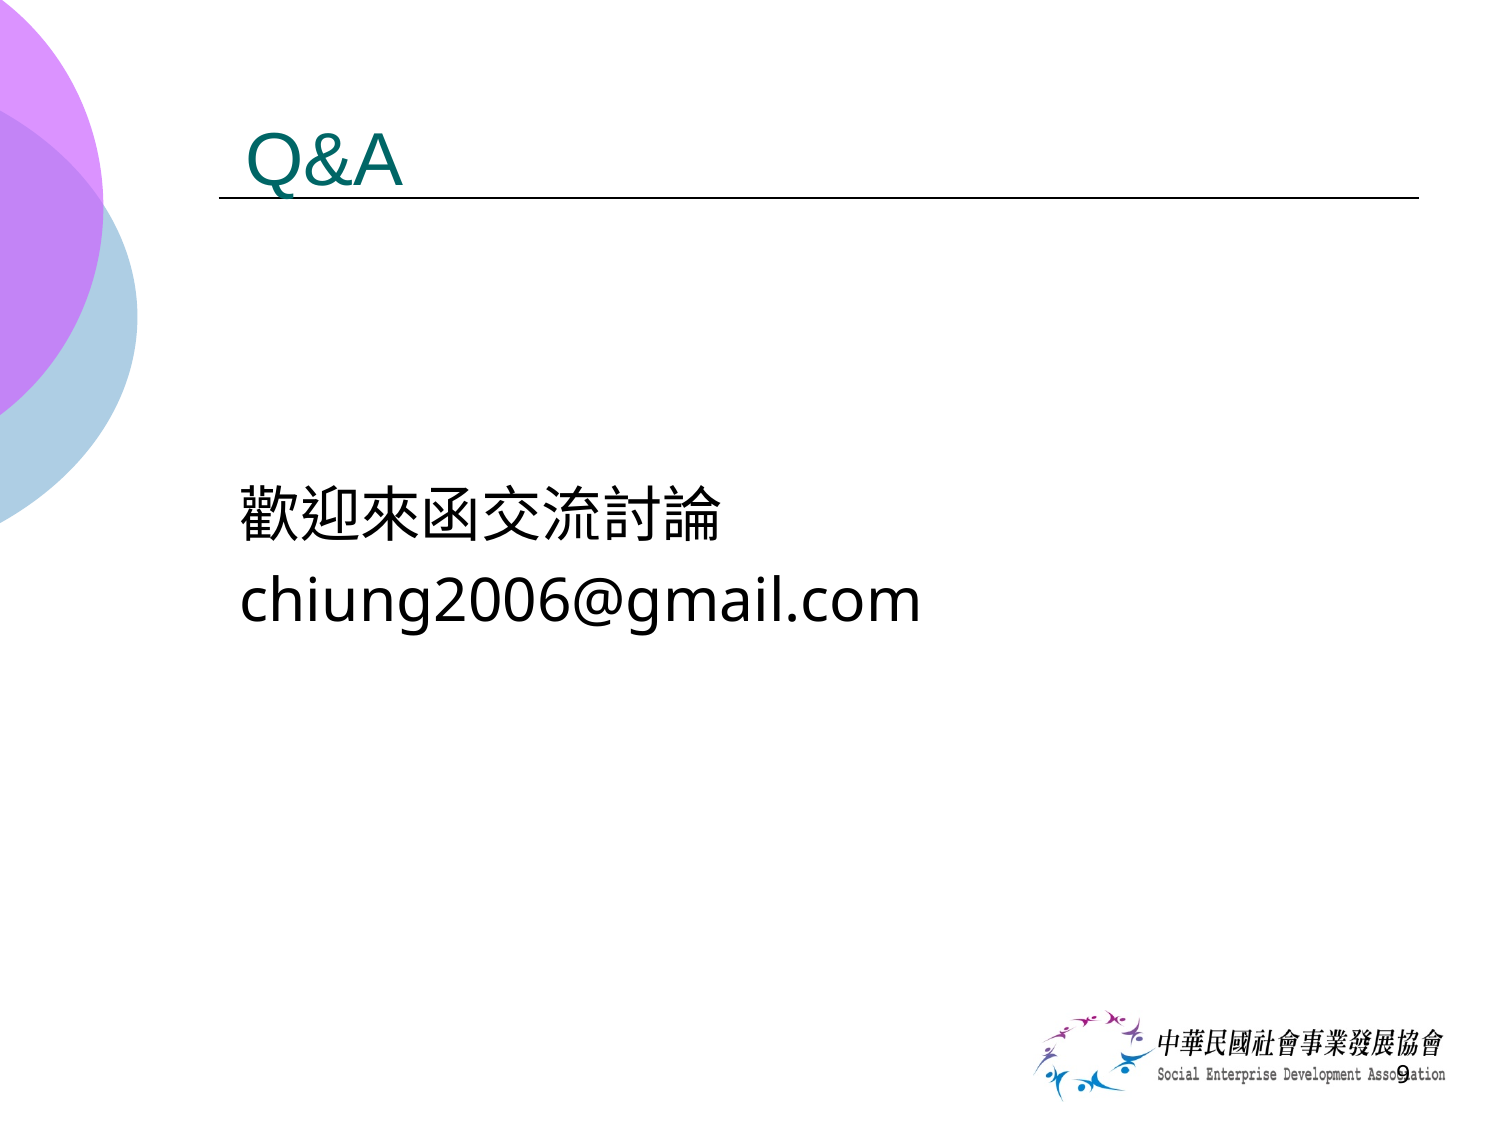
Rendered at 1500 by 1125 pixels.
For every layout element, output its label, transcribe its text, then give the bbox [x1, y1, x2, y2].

text_box 歡迎來函交流討論 chiung2006@gmail.com [224, 299, 1425, 975]
picture [1033, 1010, 1447, 1102]
text_box Q&A [230, 54, 1430, 208]
text_box <編號> [1074, 1025, 1425, 1100]
